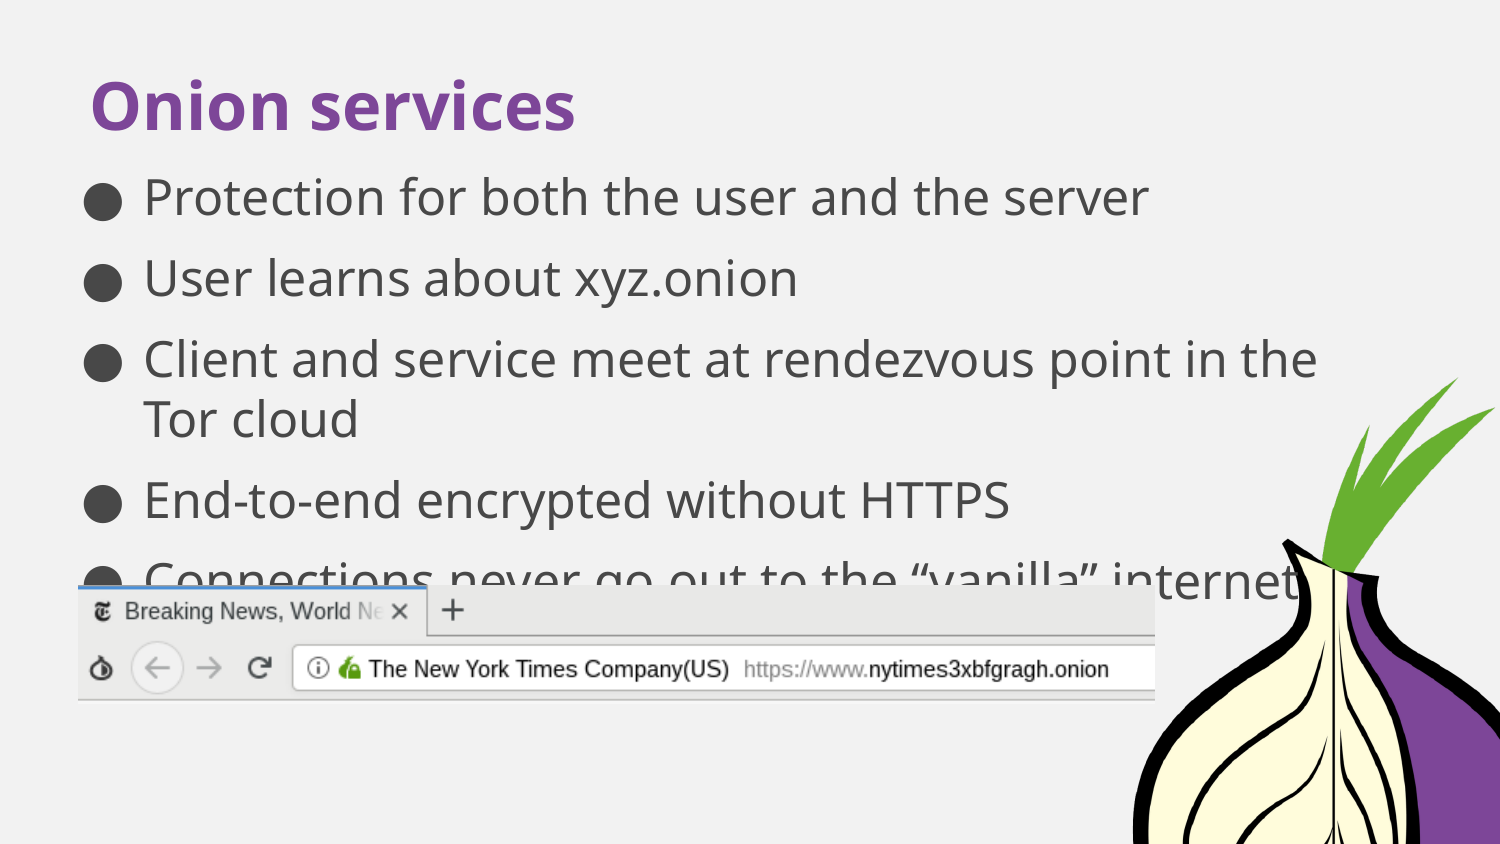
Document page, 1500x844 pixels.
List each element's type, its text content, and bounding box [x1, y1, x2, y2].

text_box Onion services [75, 33, 1425, 174]
text_box Protection for both the user and the server User learns about xyz.onion Client and service meet at rendezvous point in the Tor cloud End-to-end encrypted without HTTPS Connections never go out to the “vanilla” internet [53, 158, 1404, 715]
picture [1122, 377, 1500, 844]
picture [78, 585, 1155, 705]
